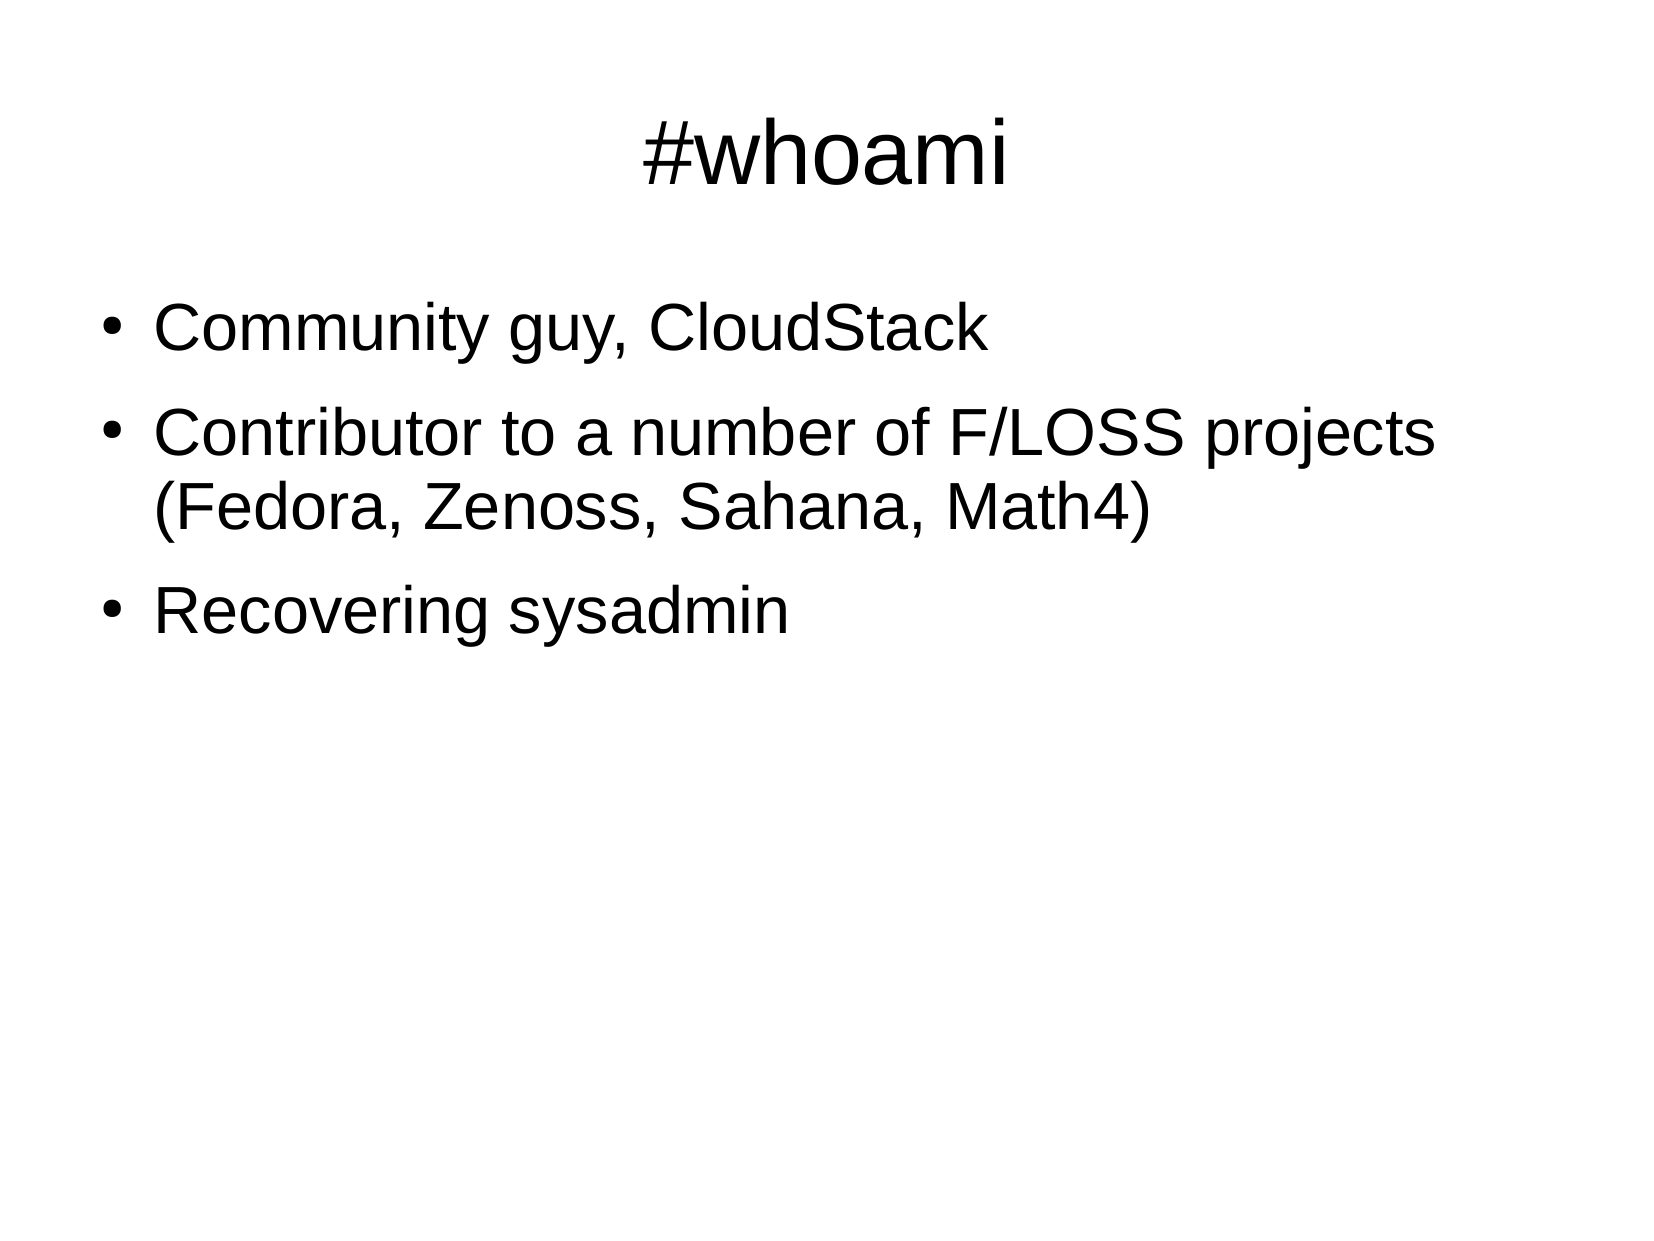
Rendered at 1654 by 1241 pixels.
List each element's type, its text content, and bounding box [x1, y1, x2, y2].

list Community guy, CloudStack Contributor to a number of F/LOSS projects (Fedora, Zenoss, Sahana, Math4) Recovering sysadmin [82, 290, 1571, 1109]
title #whoami [82, 49, 1571, 257]
